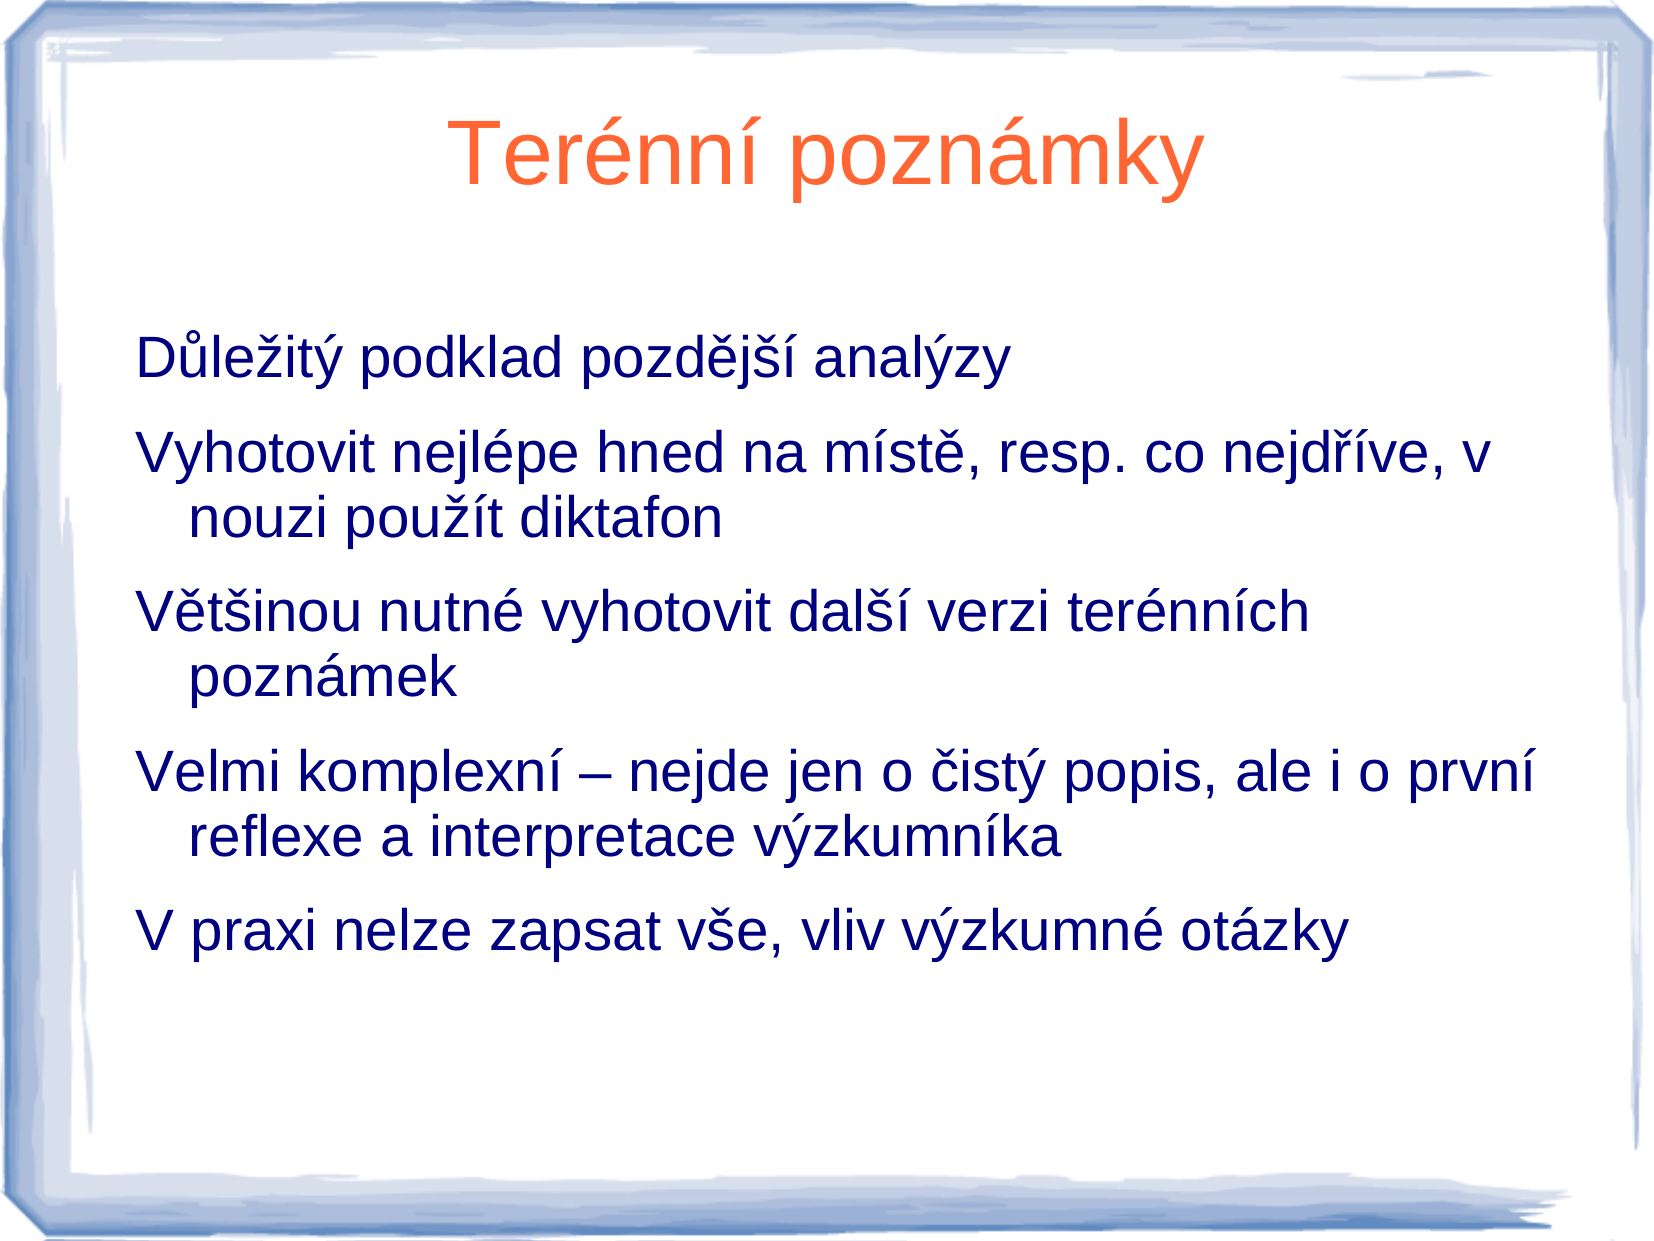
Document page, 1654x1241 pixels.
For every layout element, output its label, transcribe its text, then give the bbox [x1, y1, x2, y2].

title Terénní poznámky [82, 56, 1571, 250]
list Důležitý podklad pozdější analýzy Vyhotovit nejlépe hned na místě, resp. co nejdříve, v nouzi použít diktafon Většinou nutné vyhotovit další verzi terénních poznámek Velmi komplexní – nejde jen o čistý popis, ale i o první reflexe a interpretace výzkumníka V praxi nelze zapsat vše, vliv výzkumné otázky [118, 324, 1571, 990]
picture [0, 0, 1654, 1241]
